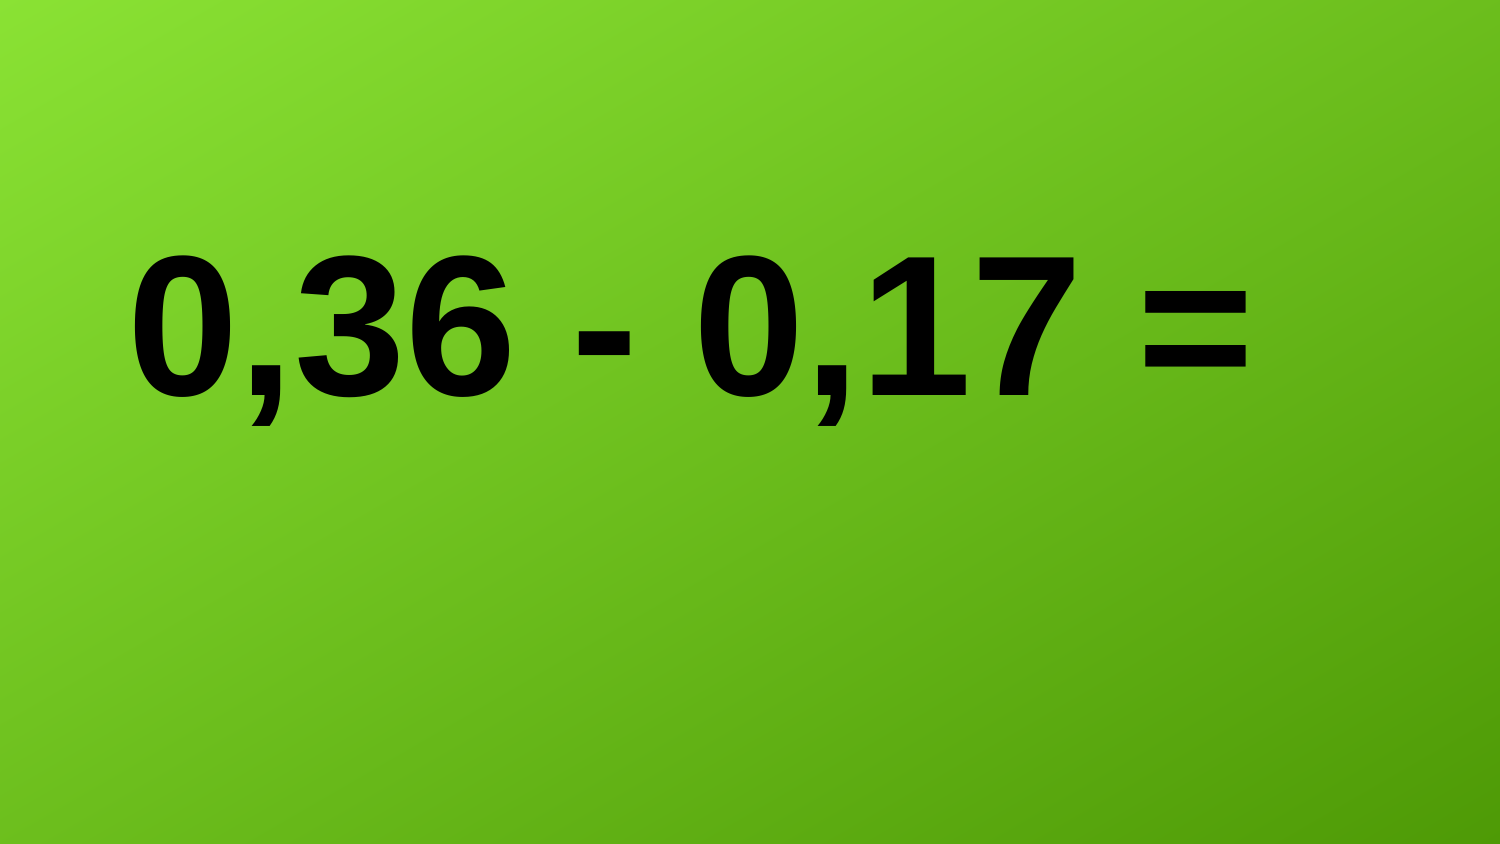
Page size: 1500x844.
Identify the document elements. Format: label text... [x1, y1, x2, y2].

title 0,36 - 0,17 = [112, 259, 1388, 450]
